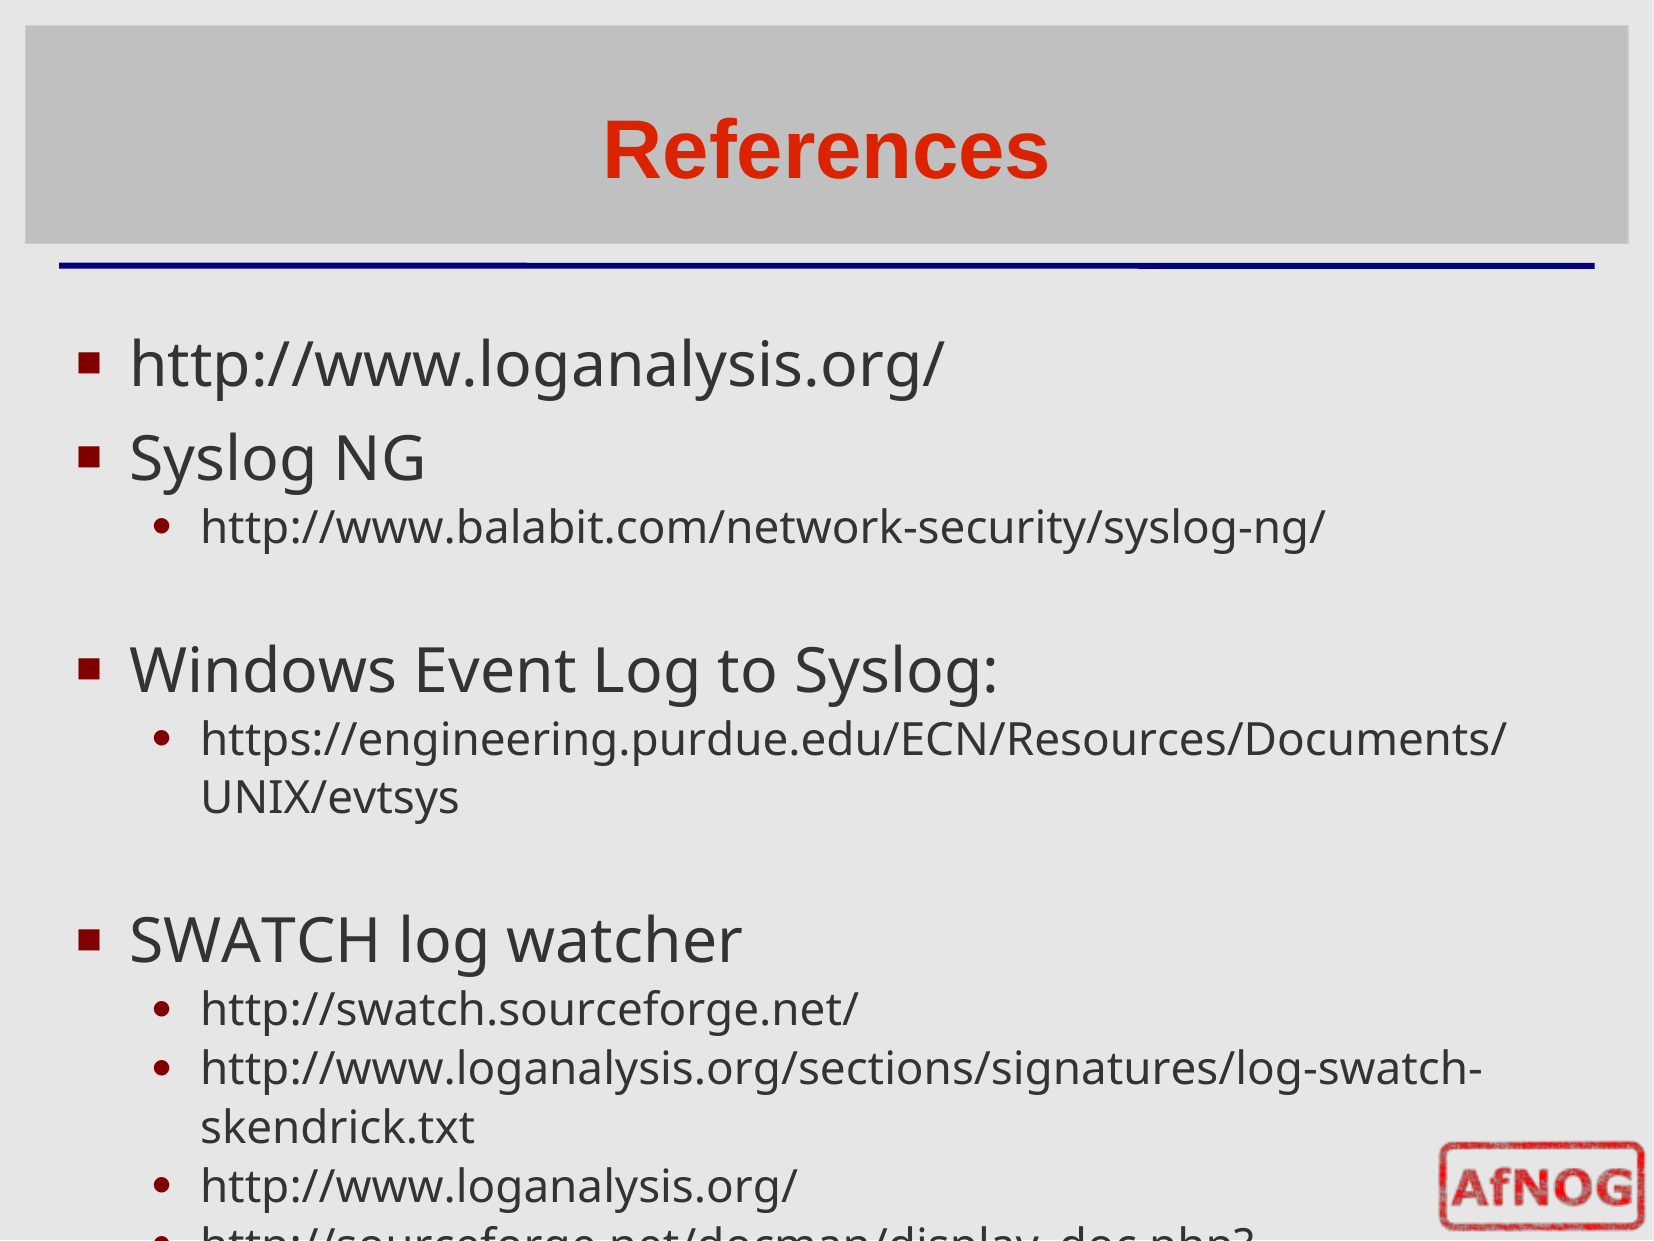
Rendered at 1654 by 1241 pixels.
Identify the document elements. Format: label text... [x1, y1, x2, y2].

text_box [1534, 25, 1629, 244]
list http://www.loganalysis.org/ Syslog NG http://www.balabit.com/network-security/syslog-ng/ Windows Event Log to Syslog: https://engineering.purdue.edu/ECN/Resources/Documents/UNIX/evtsys SWATCH log watcher http://swatch.sourceforge.net/ http://www.loganalysis.org/sections/signatures/log-swatch-skendrick.txt http://www.loganalysis.org/ http://sourceforge.net/docman/display_doc.php?docid=5332&group_id=25401 [59, 322, 1594, 1241]
title References [121, 0, 1534, 299]
text_box [25, 25, 121, 244]
picture [1594, 1139, 1648, 1235]
